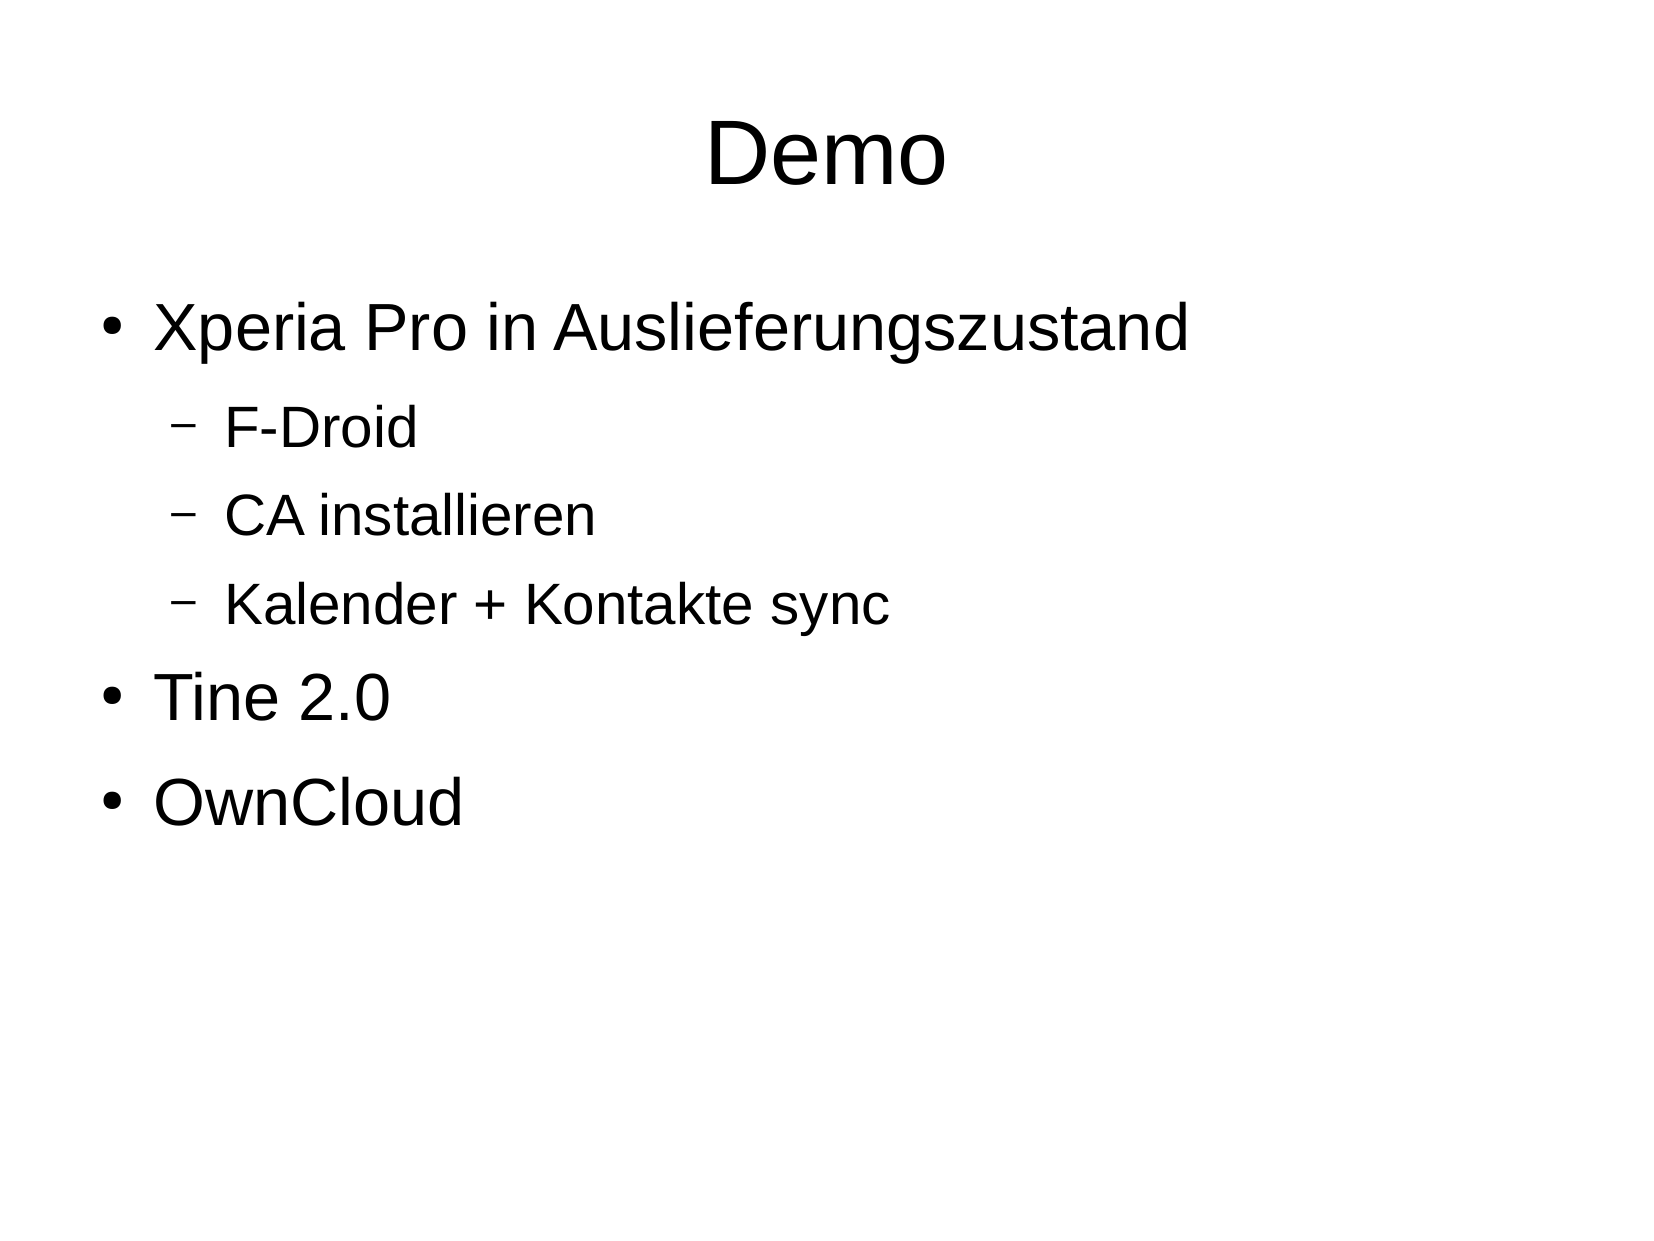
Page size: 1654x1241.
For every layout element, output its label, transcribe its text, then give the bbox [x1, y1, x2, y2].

title Demo [82, 49, 1571, 257]
list Xperia Pro in Auslieferungszustand F-Droid CA installieren Kalender + Kontakte sync Tine 2.0 OwnCloud [82, 290, 1538, 1010]
